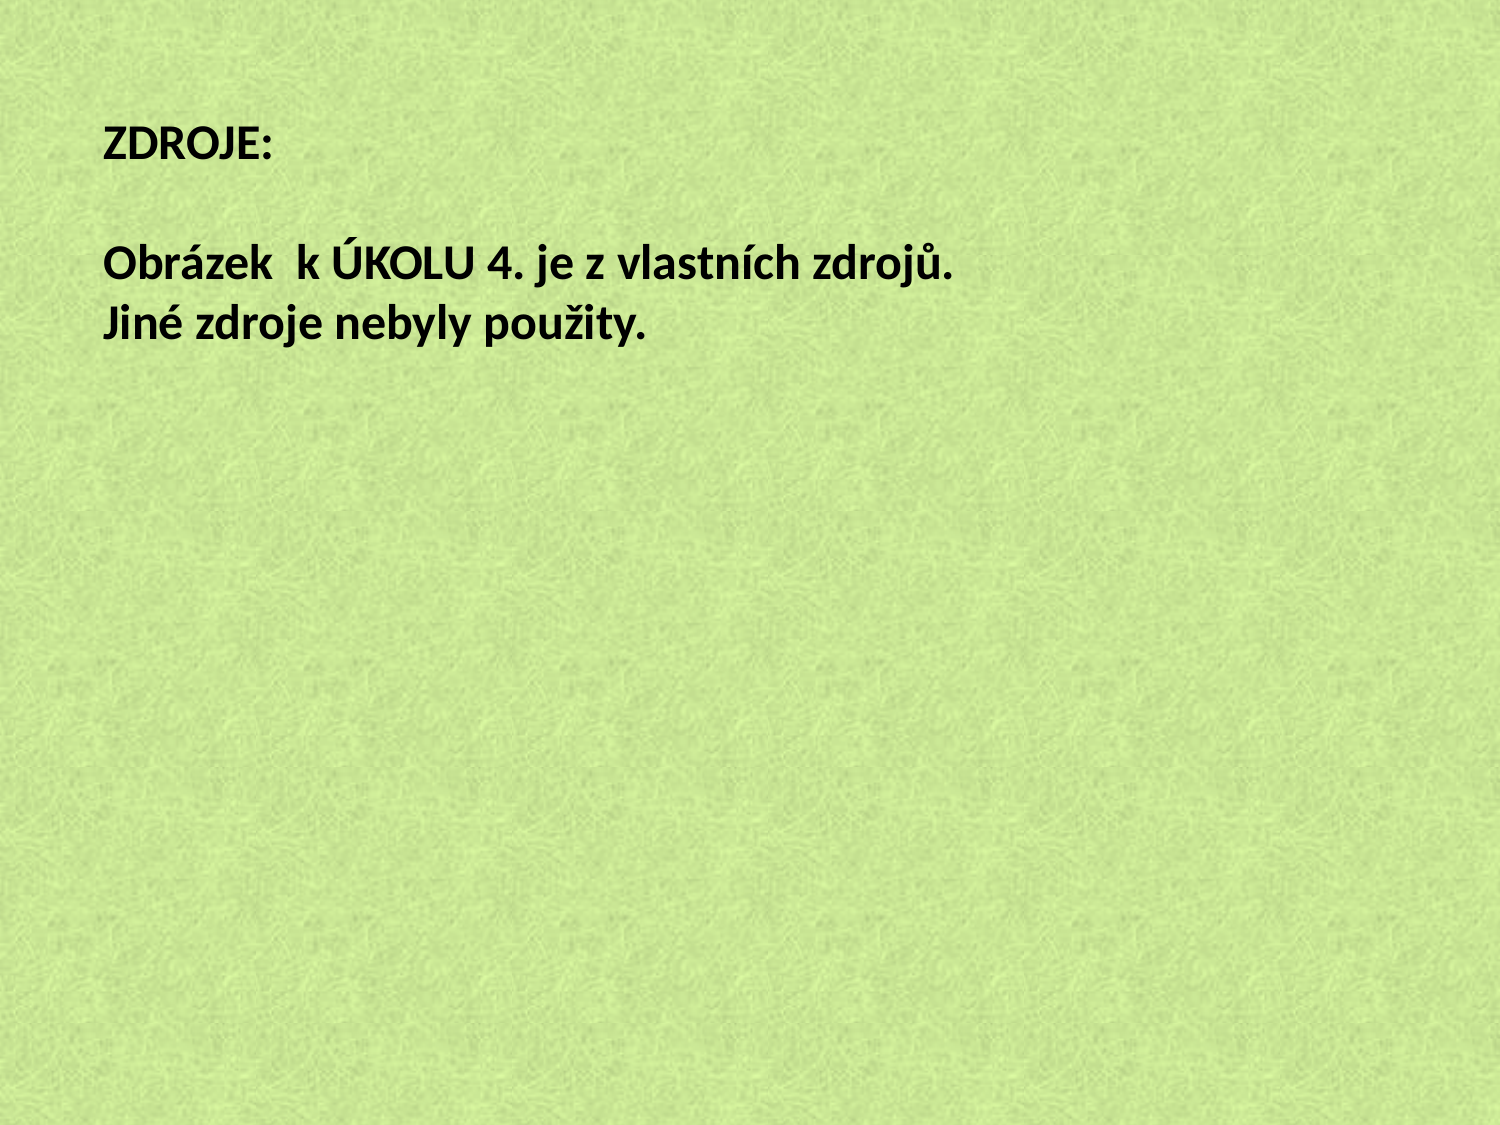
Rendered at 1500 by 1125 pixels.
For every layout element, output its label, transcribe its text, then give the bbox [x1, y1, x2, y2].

text_box ZDROJE: Obrázek k ÚKOLU 4. je z vlastních zdrojů. Jiné zdroje nebyly použity. [88, 101, 1010, 360]
